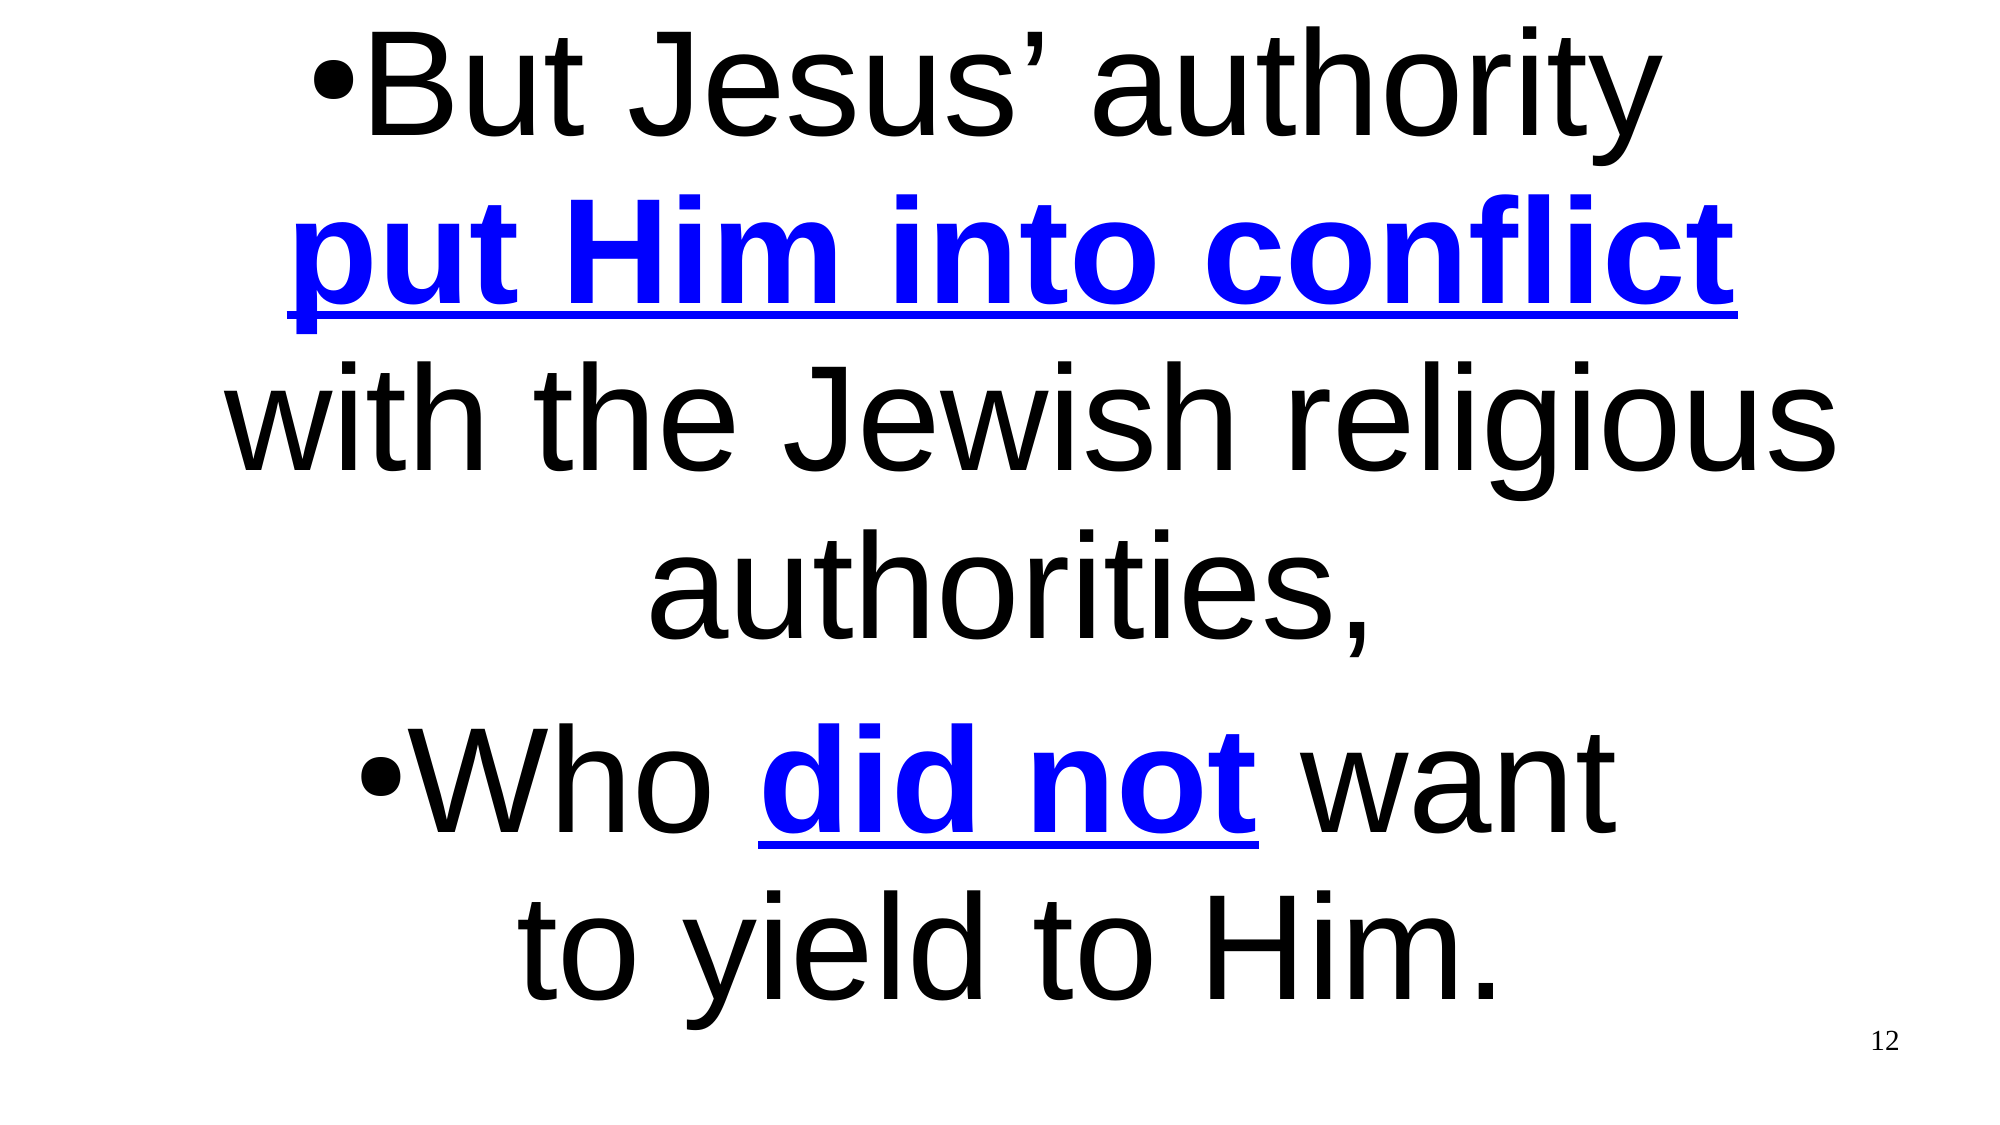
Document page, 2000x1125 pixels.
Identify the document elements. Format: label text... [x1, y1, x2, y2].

list But Jesus’ authority put Him into conflict with the Jewish religious authorities, Who did not want to yield to Him. [0, 0, 1996, 1123]
